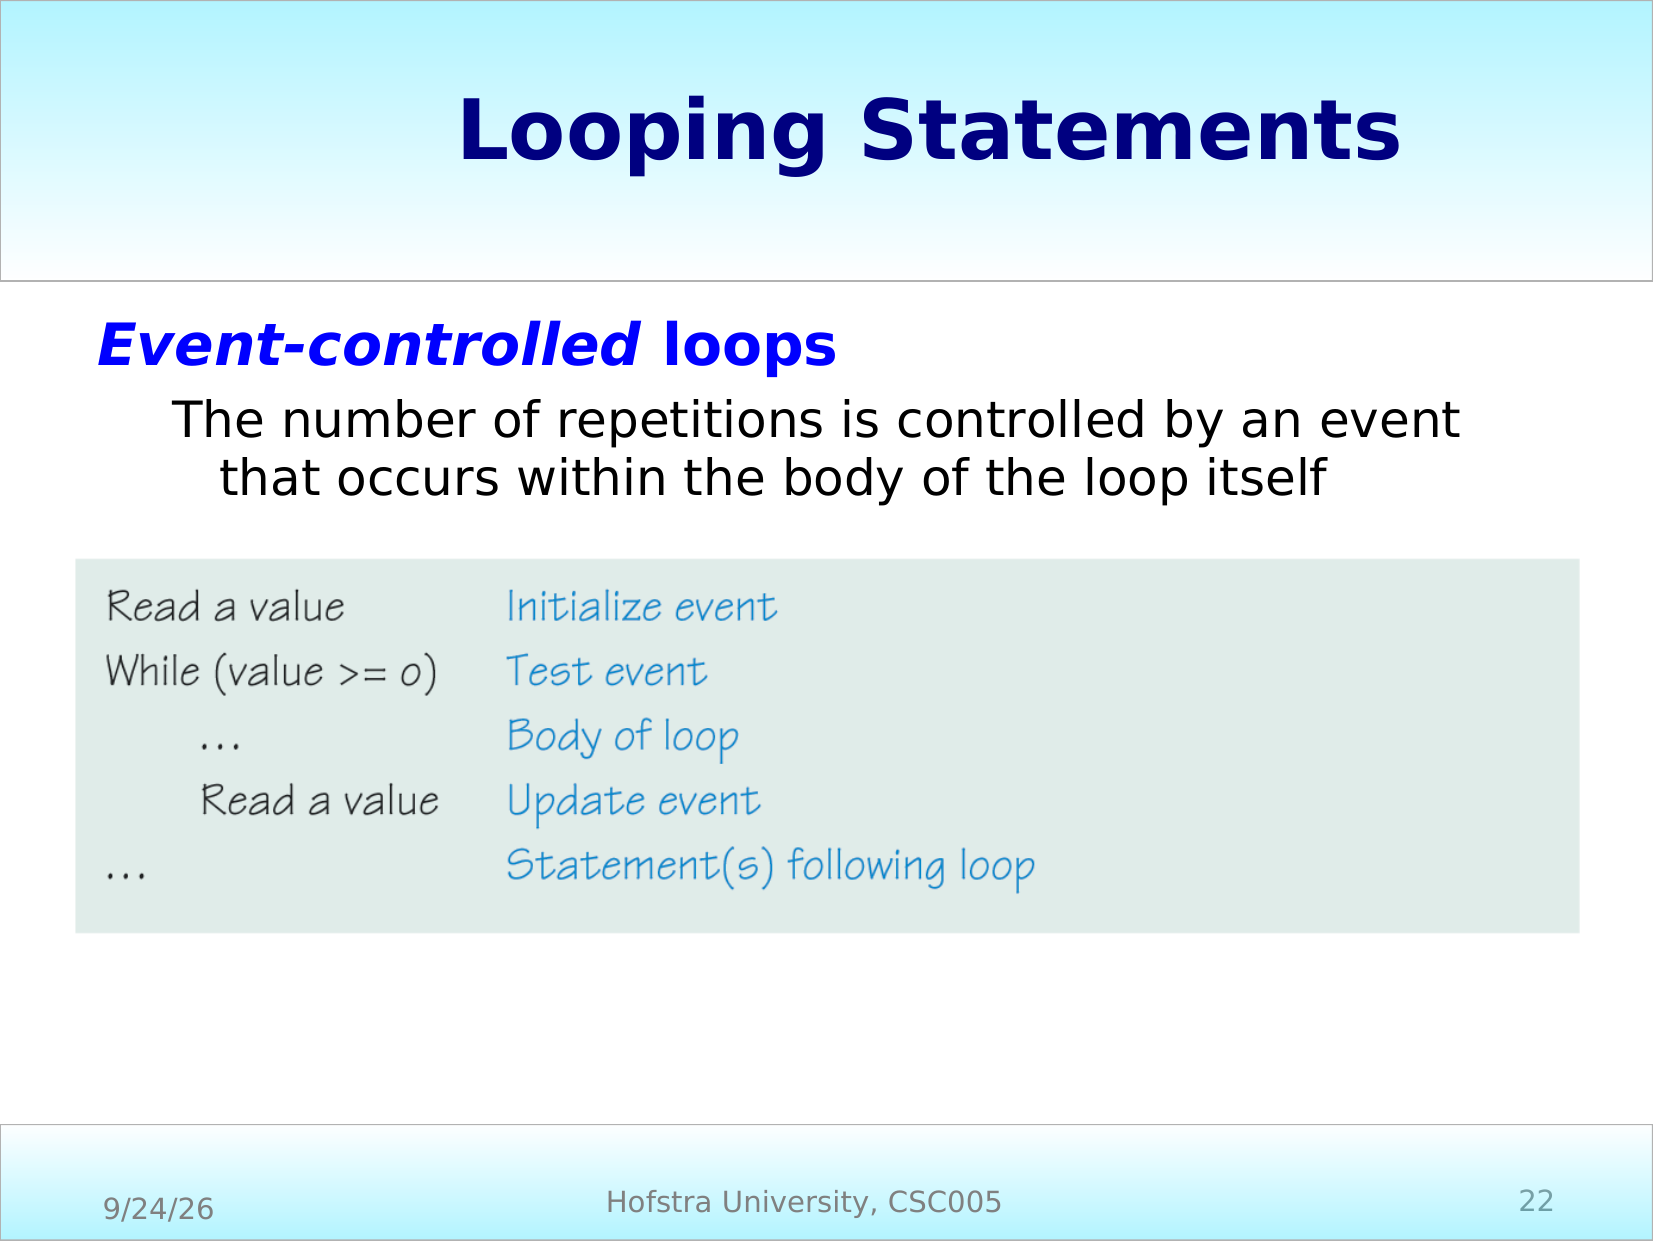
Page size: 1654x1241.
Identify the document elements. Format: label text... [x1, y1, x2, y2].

list Event-controlled loops The number of repetitions is controlled by an event that occurs within the body of the loop itself [82, 303, 1571, 523]
picture [41, 523, 1612, 968]
list Event-controlled loops The number of repetitions is controlled by an event that occurs within the body of the loop itself [82, 968, 1571, 1131]
title Looping Statements [247, 27, 1612, 235]
